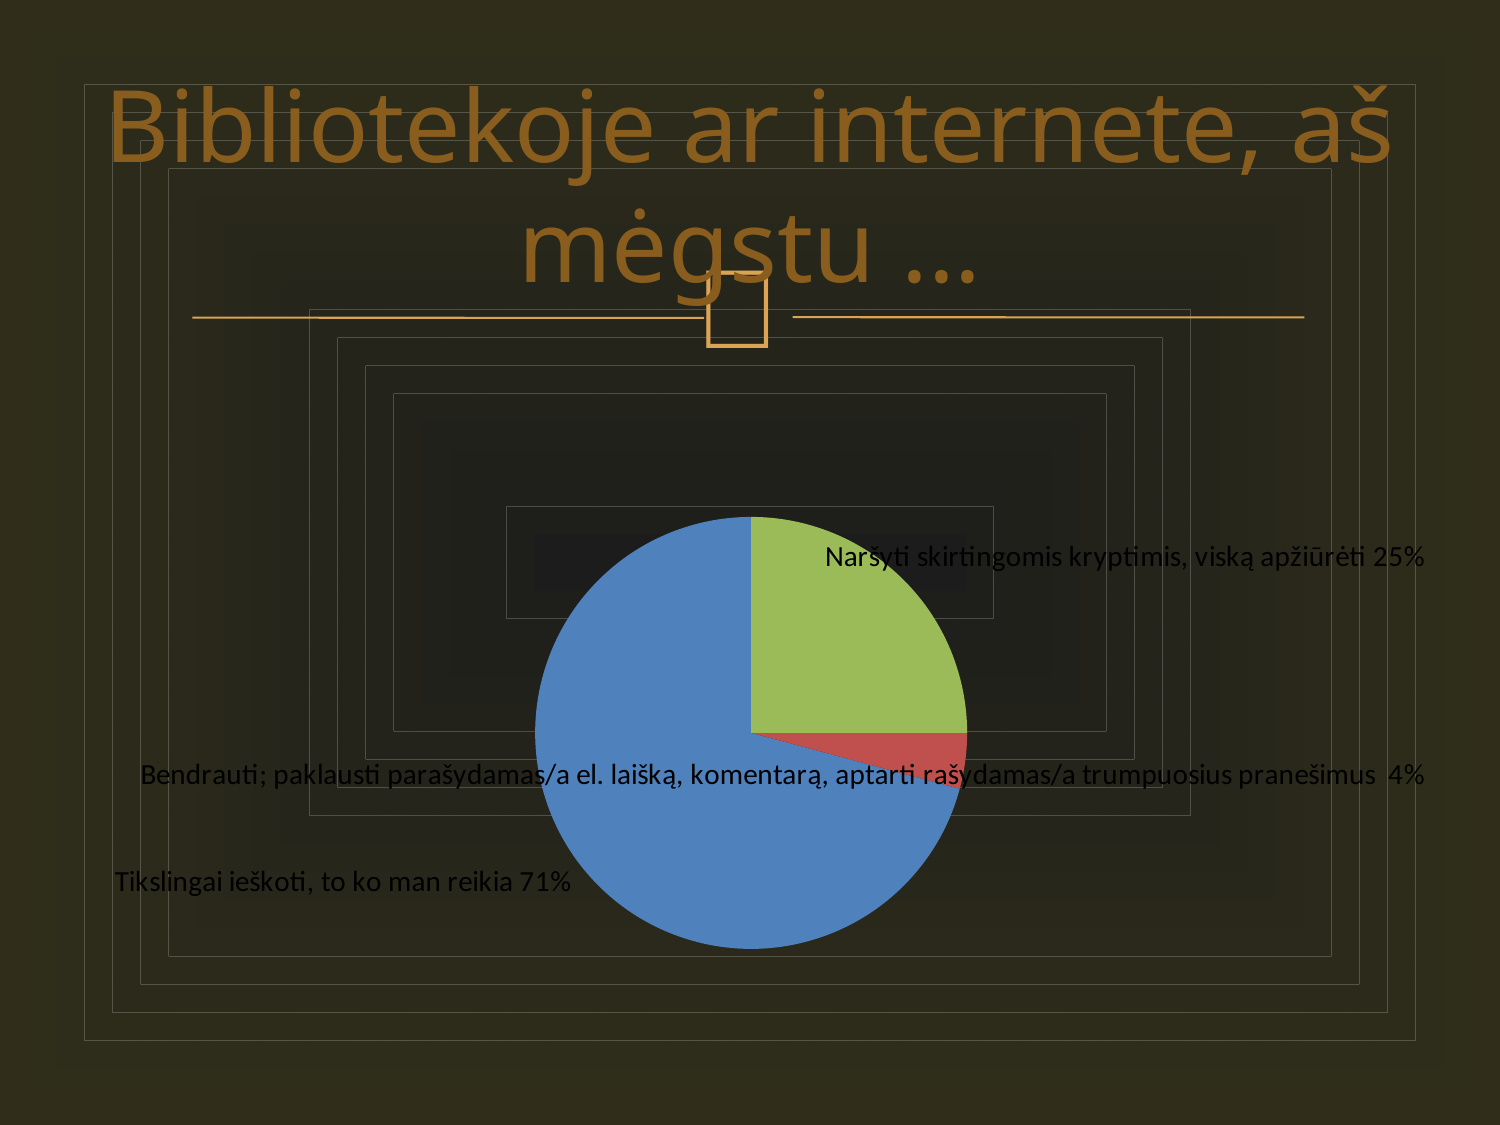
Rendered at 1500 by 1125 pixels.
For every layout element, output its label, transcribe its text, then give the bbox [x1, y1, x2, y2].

title Bibliotekoje ar internete, aš mėgstu ... [29, 54, 1471, 228]
chart [76, 361, 1427, 1105]
